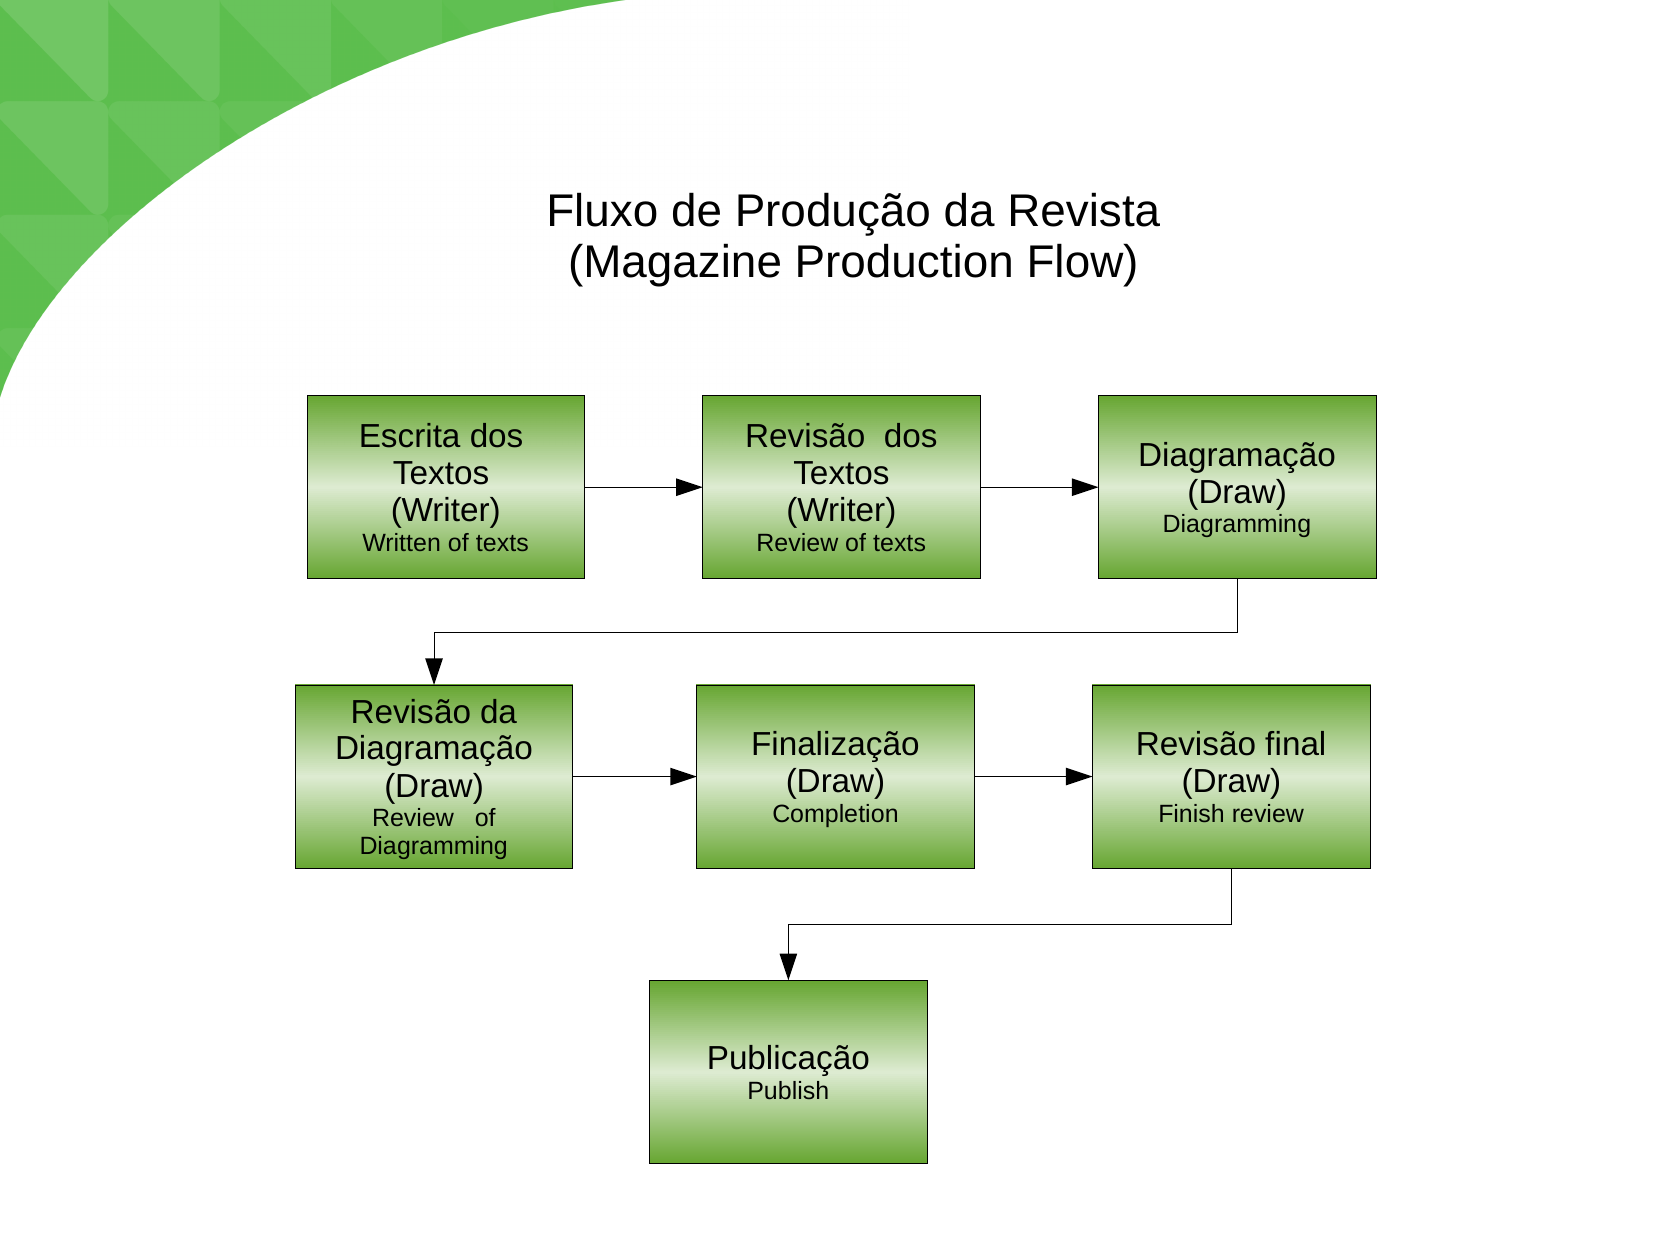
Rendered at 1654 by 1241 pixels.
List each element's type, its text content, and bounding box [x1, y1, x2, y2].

text_box Fluxo de Produção da Revista (Magazine Production Flow) [531, 177, 1223, 295]
